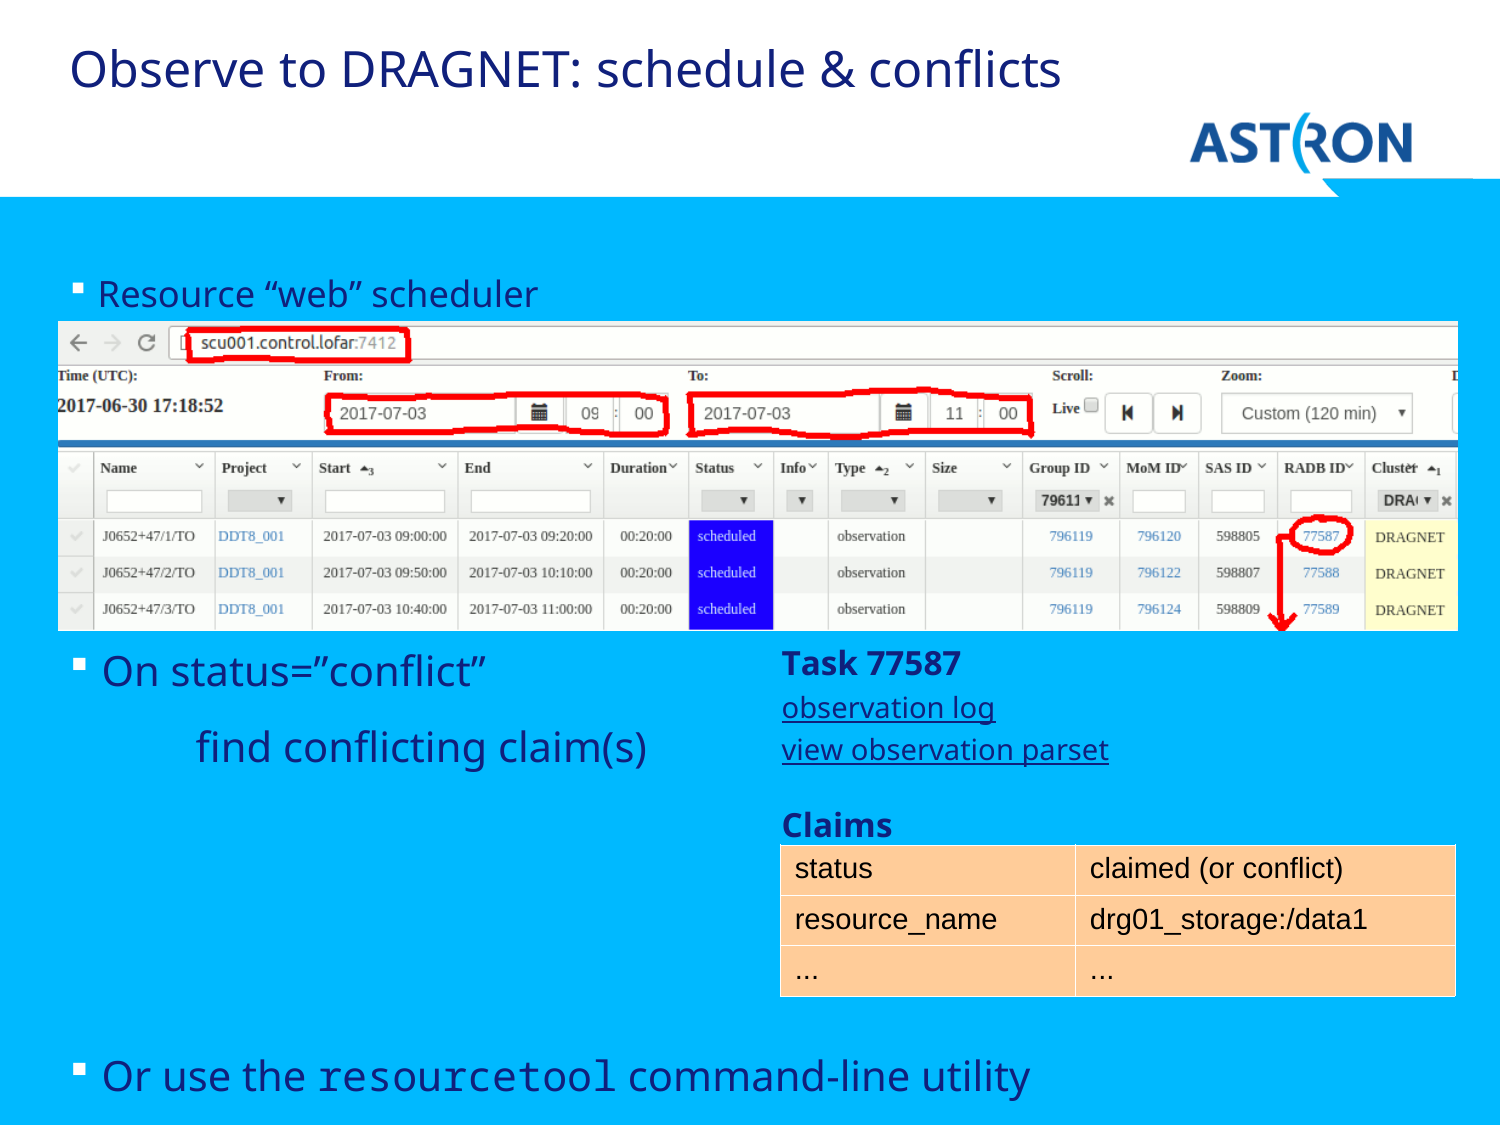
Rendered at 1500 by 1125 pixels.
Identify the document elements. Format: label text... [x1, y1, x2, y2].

table_cell ... [1076, 946, 1455, 996]
table_header claimed (or conflict) [1076, 846, 1455, 895]
list Task 77587 observation log view observation parset Claims [750, 634, 1486, 1078]
picture [59, 322, 1457, 630]
list Resource “web” scheduler [70, 262, 1500, 315]
list Or use the resourcetool command-line utility [70, 1035, 1454, 1107]
table_cell drg01_storage:/data1 [1076, 896, 1455, 945]
table_header status [781, 846, 1075, 895]
list On status=”conflict” find conflicting claim(s) [70, 634, 750, 859]
picture [0, 0, 1500, 196]
table_cell resource_name [781, 896, 1075, 945]
title Observe to DRAGNET: schedule & conflicts [69, 37, 1186, 188]
table_cell ... [781, 946, 1075, 996]
